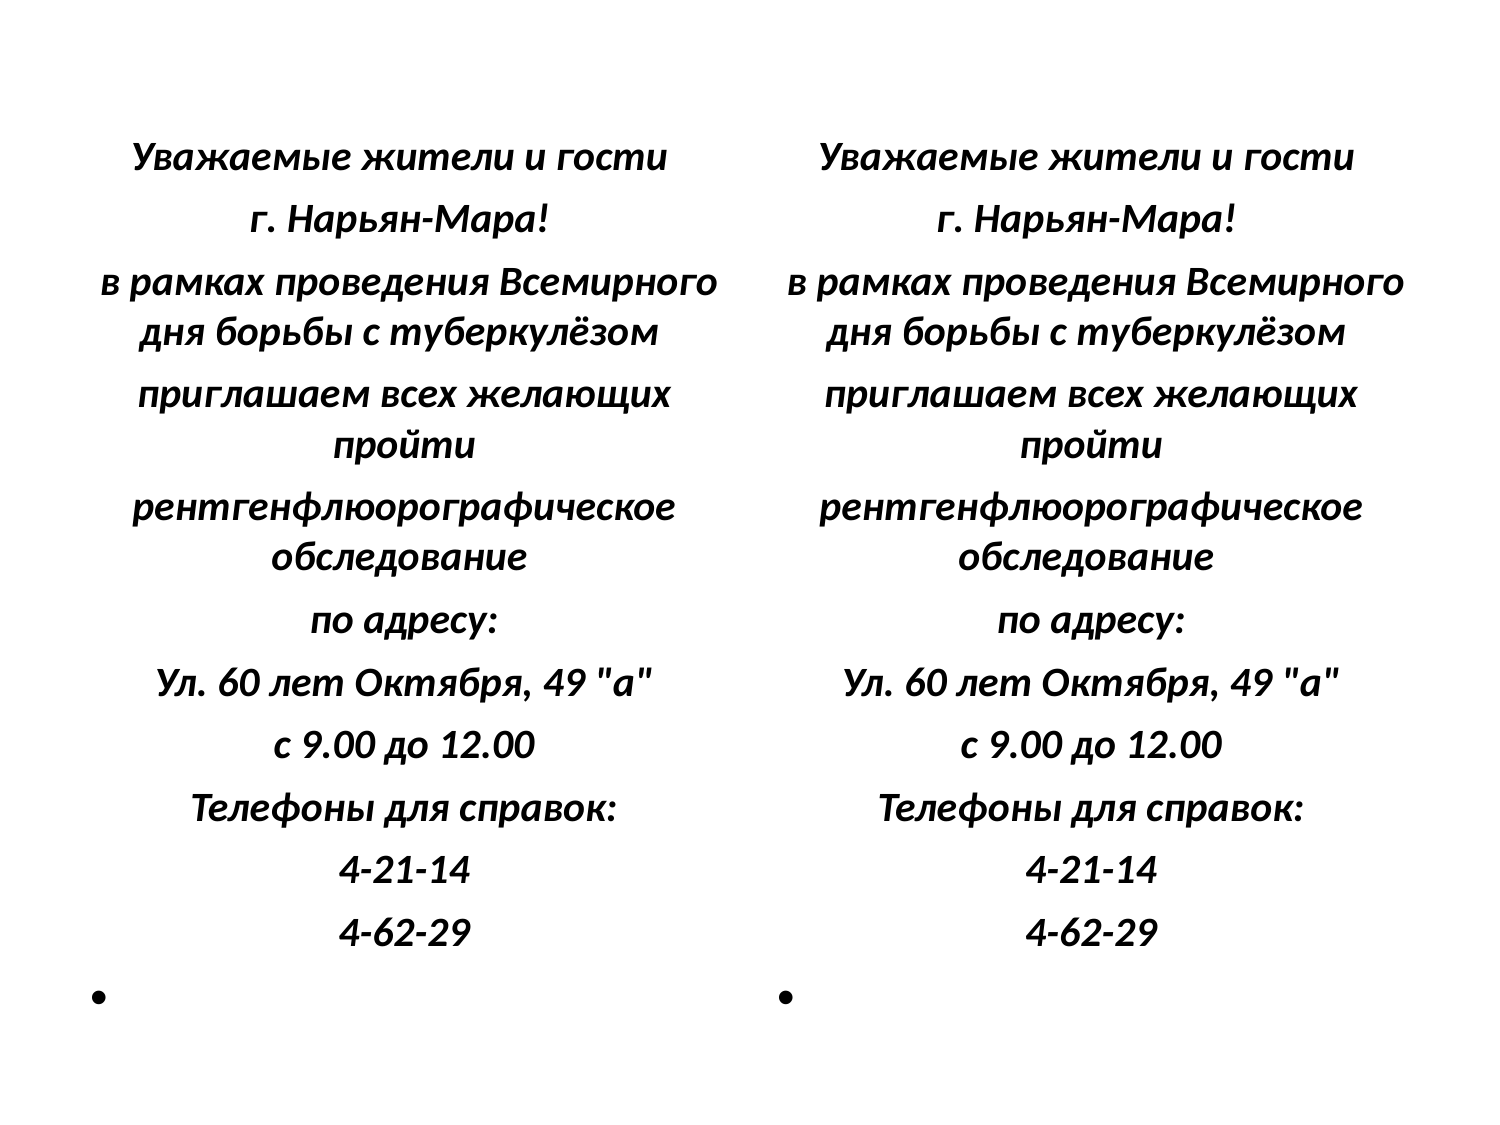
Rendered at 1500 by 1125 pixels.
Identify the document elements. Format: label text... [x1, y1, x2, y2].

list Уважаемые жители и гости г. Нарьян-Мара! в рамках проведения Всемирного дня борьбы с туберкулёзом приглашаем всех желающих пройти рентгенфлюорографическое обследование по адресу: Ул. 60 лет Октября, 49 "а" с 9.00 до 12.00 Телефоны для справок: 4-21-14 4-62-29 [761, 58, 1426, 1006]
list Уважаемые жители и гости г. Нарьян-Мара! в рамках проведения Всемирного дня борьбы с туберкулёзом приглашаем всех желающих пройти рентгенфлюорографическое обследование по адресу: Ул. 60 лет Октября, 49 "а" с 9.00 до 12.00 Телефоны для справок: 4-21-14 4-62-29 [75, 58, 738, 1006]
